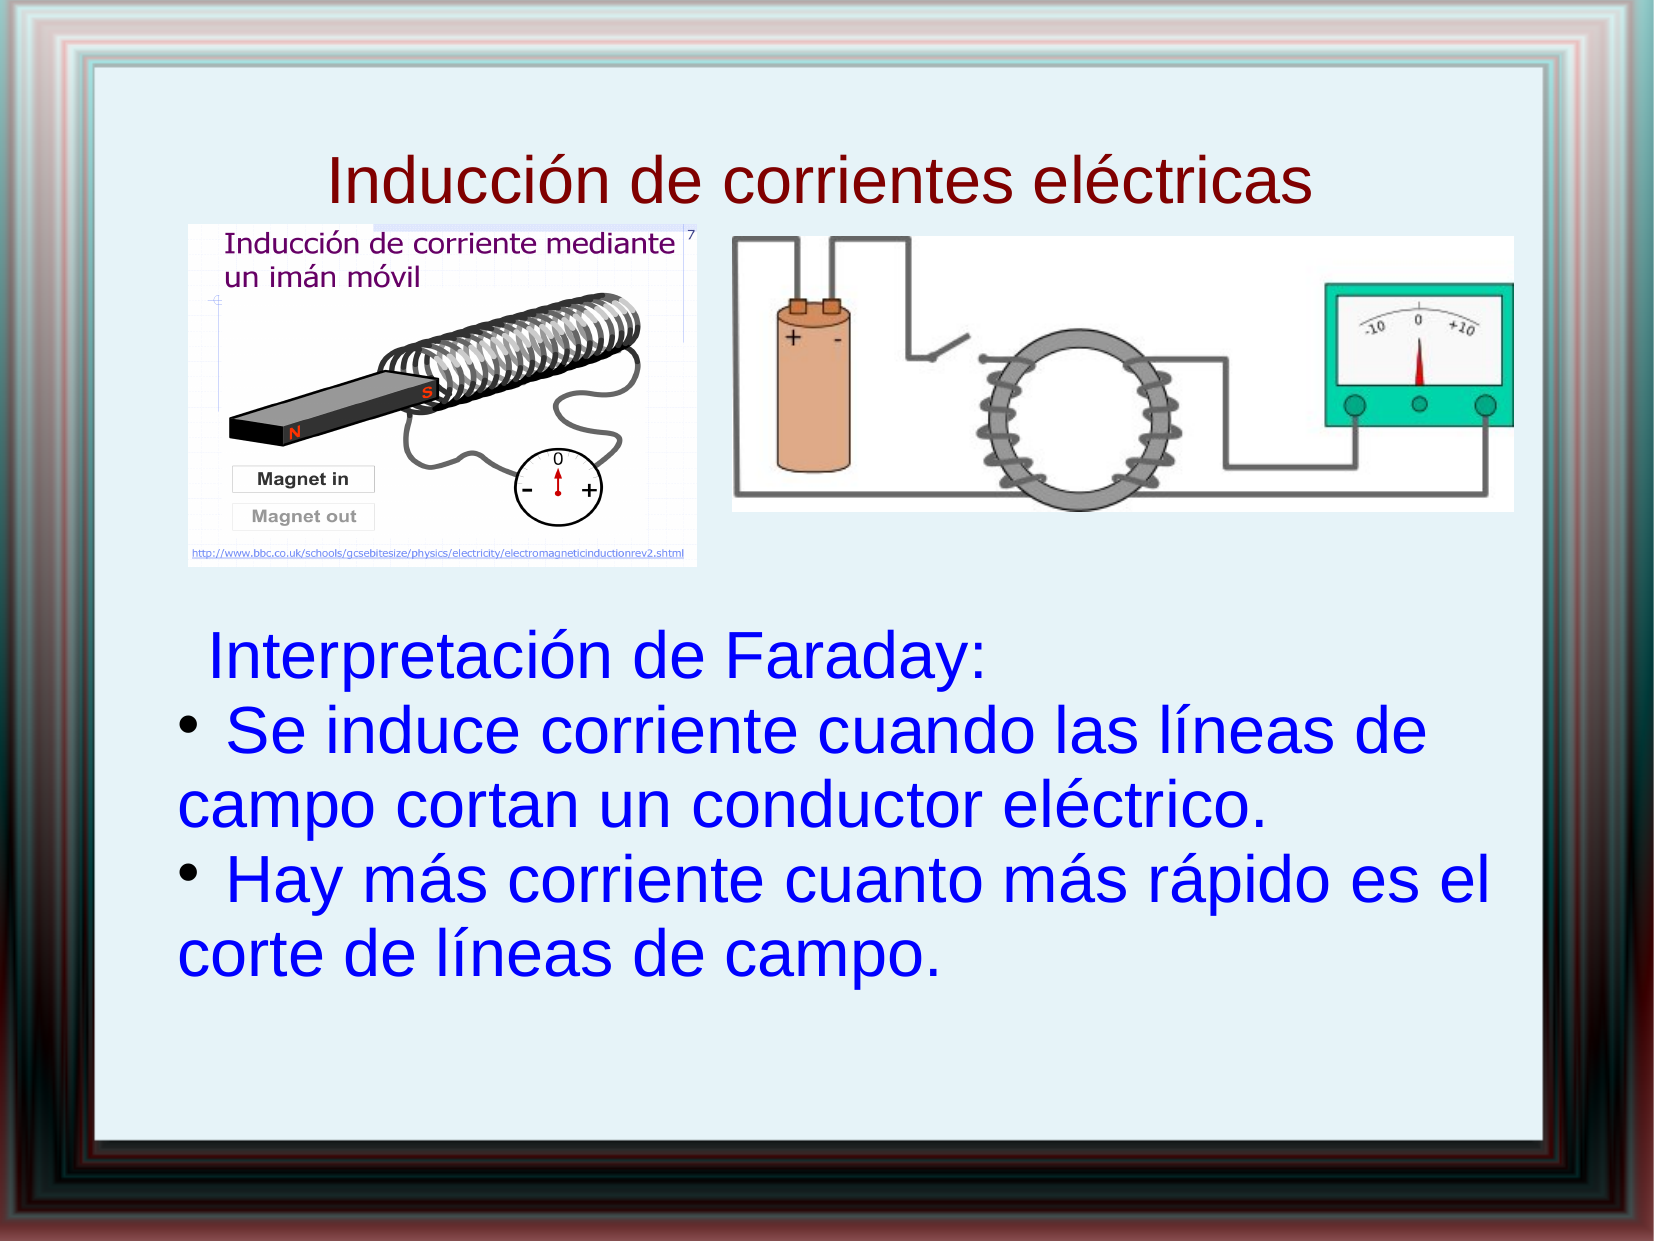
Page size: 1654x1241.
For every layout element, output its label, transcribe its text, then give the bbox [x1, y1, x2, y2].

picture [0, 0, 1654, 1241]
text_box Interpretación de Faraday: Se induce corriente cuando las líneas de campo cortan un conductor eléctrico. Hay más corriente cuanto más rápido es el corte de líneas de campo. [177, 625, 1501, 981]
text_box Inducción de corrientes eléctricas [271, 141, 1371, 217]
